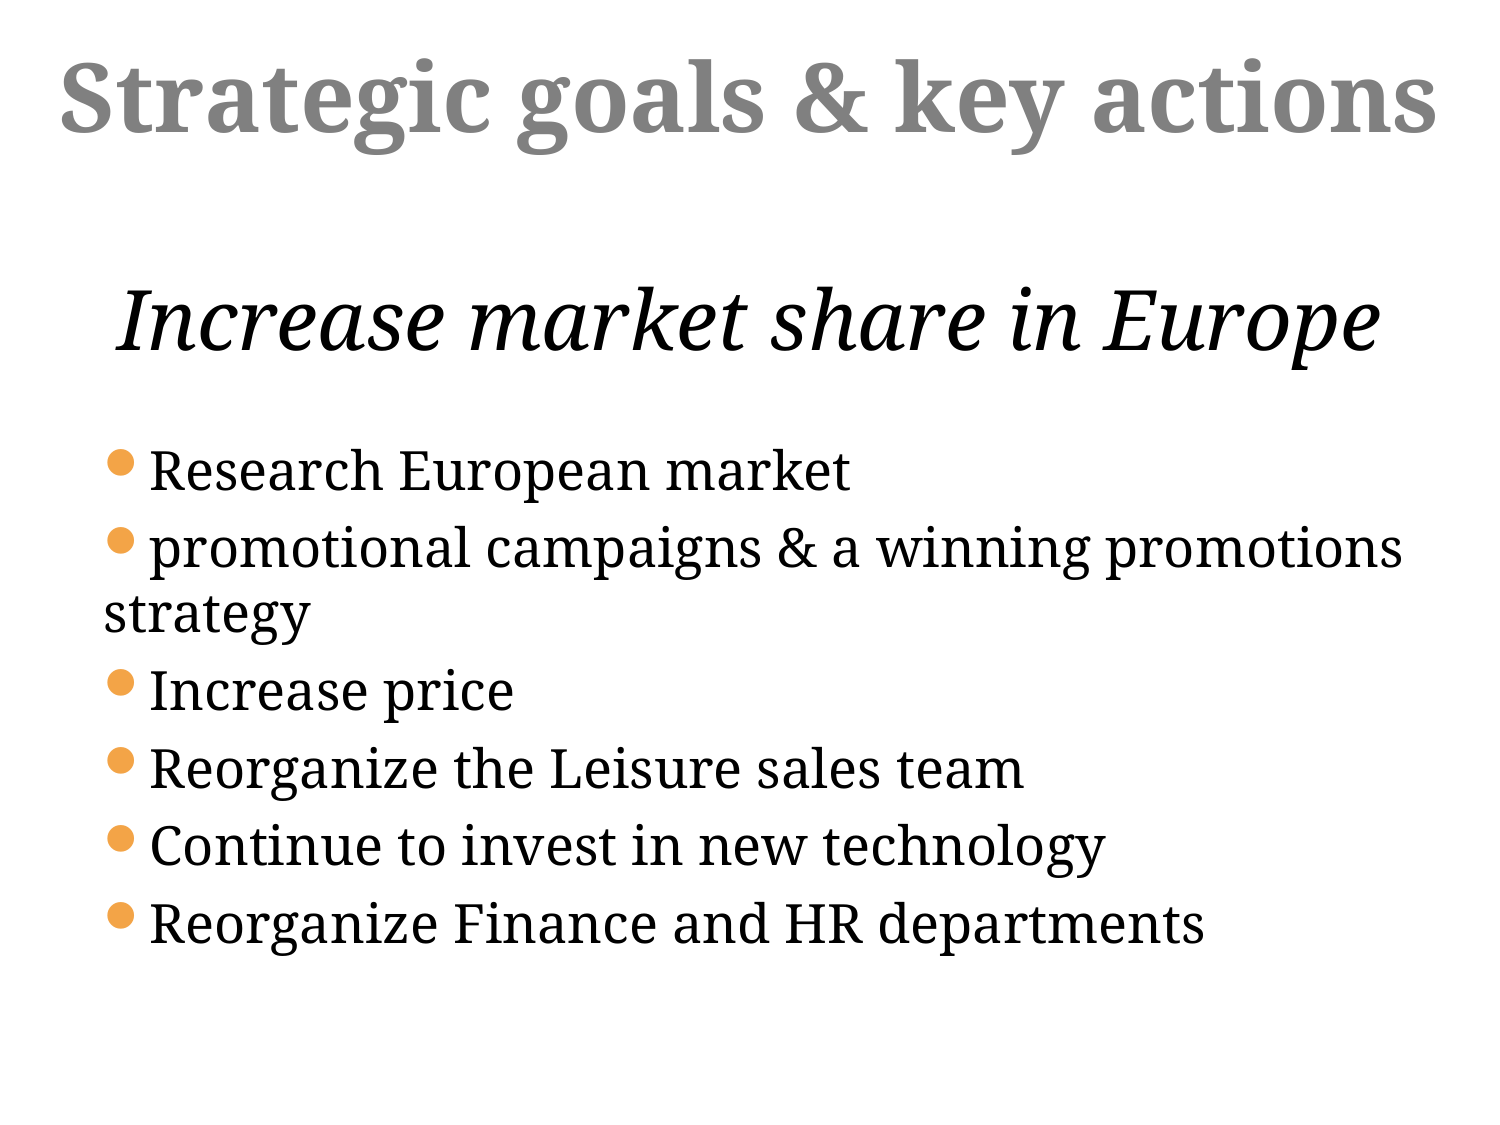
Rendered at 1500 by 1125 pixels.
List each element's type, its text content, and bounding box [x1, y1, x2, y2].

list Research European market promotional campaigns & a winning promotions strategy Increase price Reorganize the Leisure sales team Continue to invest in new technology Reorganize Finance and HR departments [88, 265, 1439, 1063]
title Strategic goals & key actions Increase market share in Europe [0, 29, 1500, 355]
